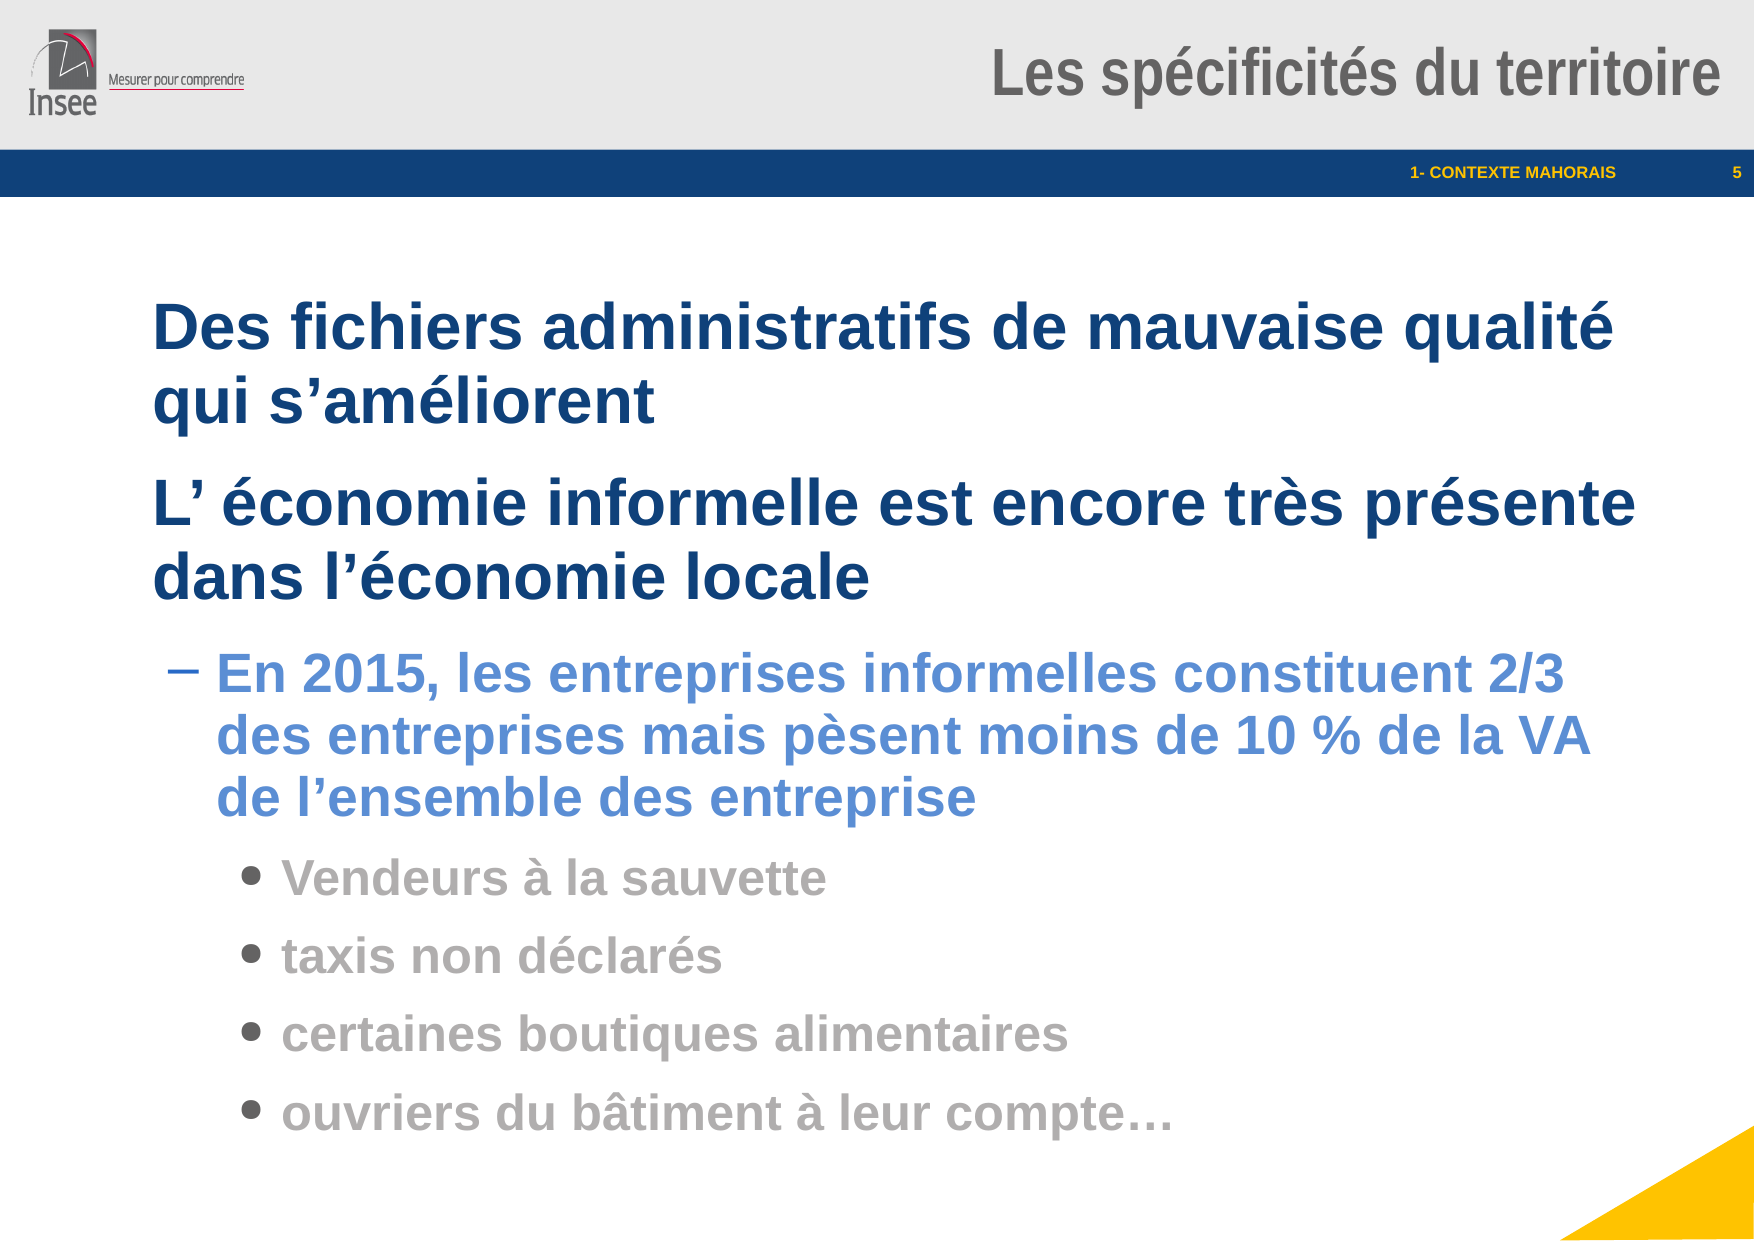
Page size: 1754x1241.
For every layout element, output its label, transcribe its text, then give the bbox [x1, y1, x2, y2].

title Les spécificités du territoire [281, 0, 1723, 142]
list Des fichiers administratifs de mauvaise qualité qui s’améliorent L’ économie informelle est encore très présente dans l’économie locale En 2015, les entreprises informelles constituent 2/3 des entreprises mais pèsent moins de 10 % de la VA de l’ensemble des entreprise Vendeurs à la sauvette taxis non déclarés certaines boutiques alimentaires ouvriers du bâtiment à leur compte… [87, 290, 1667, 1148]
picture [25, 0, 244, 119]
